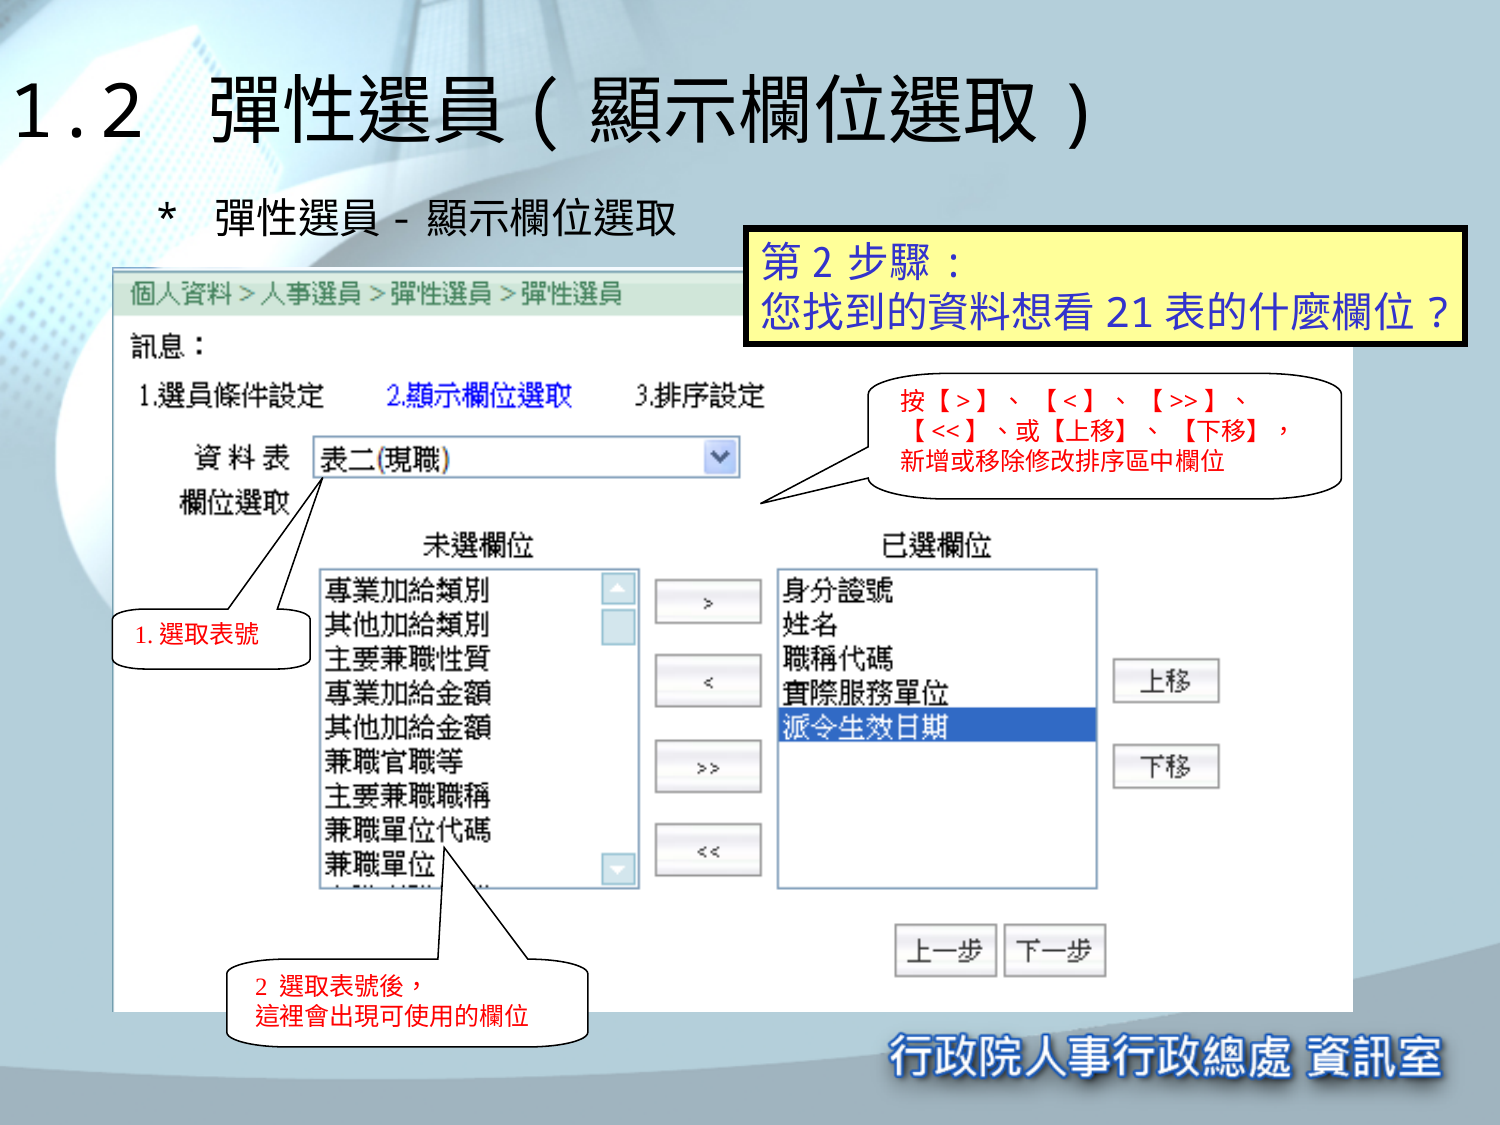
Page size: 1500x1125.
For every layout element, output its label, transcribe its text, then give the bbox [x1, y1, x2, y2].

text_box 2 選取表號後， 這裡會出現可使用的欄位 [226, 847, 588, 1047]
text_box 1.選取表號 [112, 477, 323, 670]
text_box 按【>】、 【<】、 【>>】、 【<<】、或【上移】、 【下移】，新增或移除修改排序區中欄位 [760, 373, 1342, 504]
text_box 第2步驟: 您找到的資料想看21表的什麼欄位? [746, 228, 1466, 345]
picture [0, 0, 1500, 1125]
text_box 1.2 彈性選員(顯示欄位選取) [0, 54, 1117, 161]
text_box * 彈性選員-顯示欄位選取 [64, 184, 798, 251]
